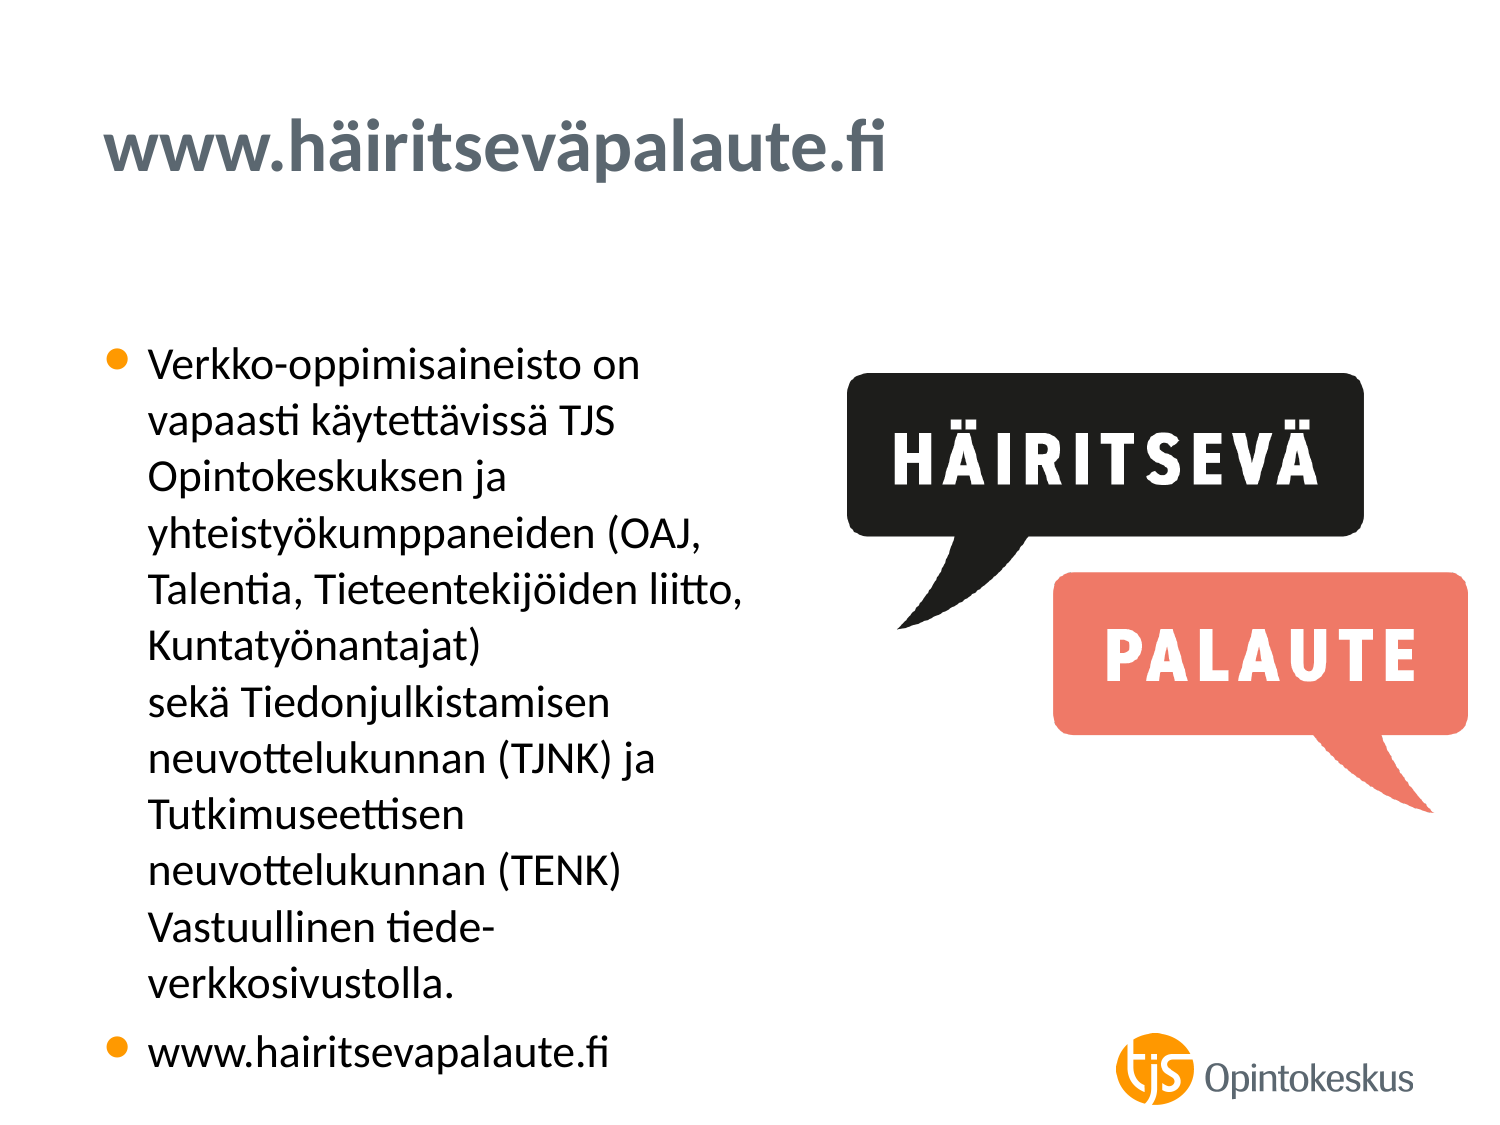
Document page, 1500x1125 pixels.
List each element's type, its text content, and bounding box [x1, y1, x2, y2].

picture [832, 349, 1483, 830]
picture [1116, 1033, 1413, 1105]
list Verkko-oppimisaineisto on vapaasti käytettävissä TJS Opintokeskuksen ja yhteistyökumppaneiden (OAJ, Talentia, Tieteentekijöiden liitto, Kuntatyönantajat) sekä Tiedonjulkistamisen neuvottelukunnan (TJNK) ja Tutkimuseettisen neuvottelukunnan (TENK) Vastuullinen tiede-verkkosivustolla. www.hairitsevapalaute.fi [88, 324, 801, 1004]
title www.häiritseväpalaute.fi [88, 88, 1412, 266]
